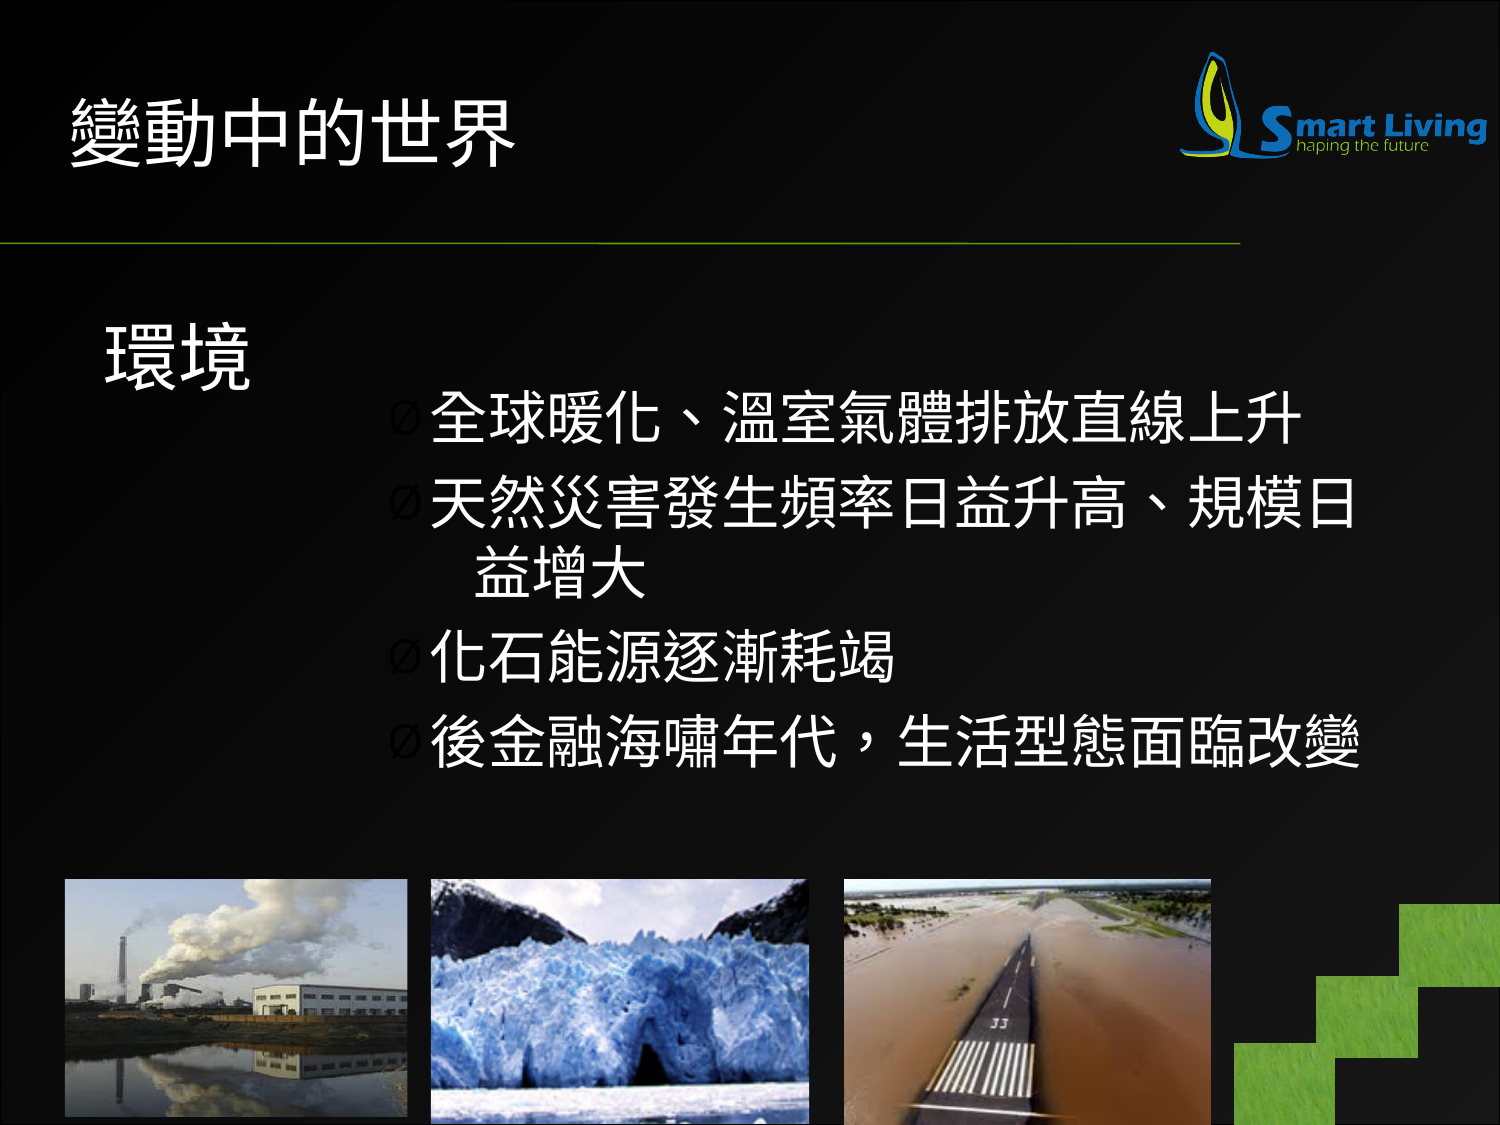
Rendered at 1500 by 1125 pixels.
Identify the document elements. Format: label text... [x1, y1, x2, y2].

text_box 變動中的世界 [53, 43, 927, 220]
picture [844, 879, 1211, 1125]
picture [430, 879, 810, 1124]
text_box 全球暖化、溫室氣體排放直線上升 天然災害發生頻率日益升高、規模日益增大 化石能源逐漸耗竭 後金融海嘯年代，生活型態面臨改變 [372, 314, 1423, 853]
picture [64, 879, 408, 1117]
text_box 環境 [89, 267, 290, 444]
